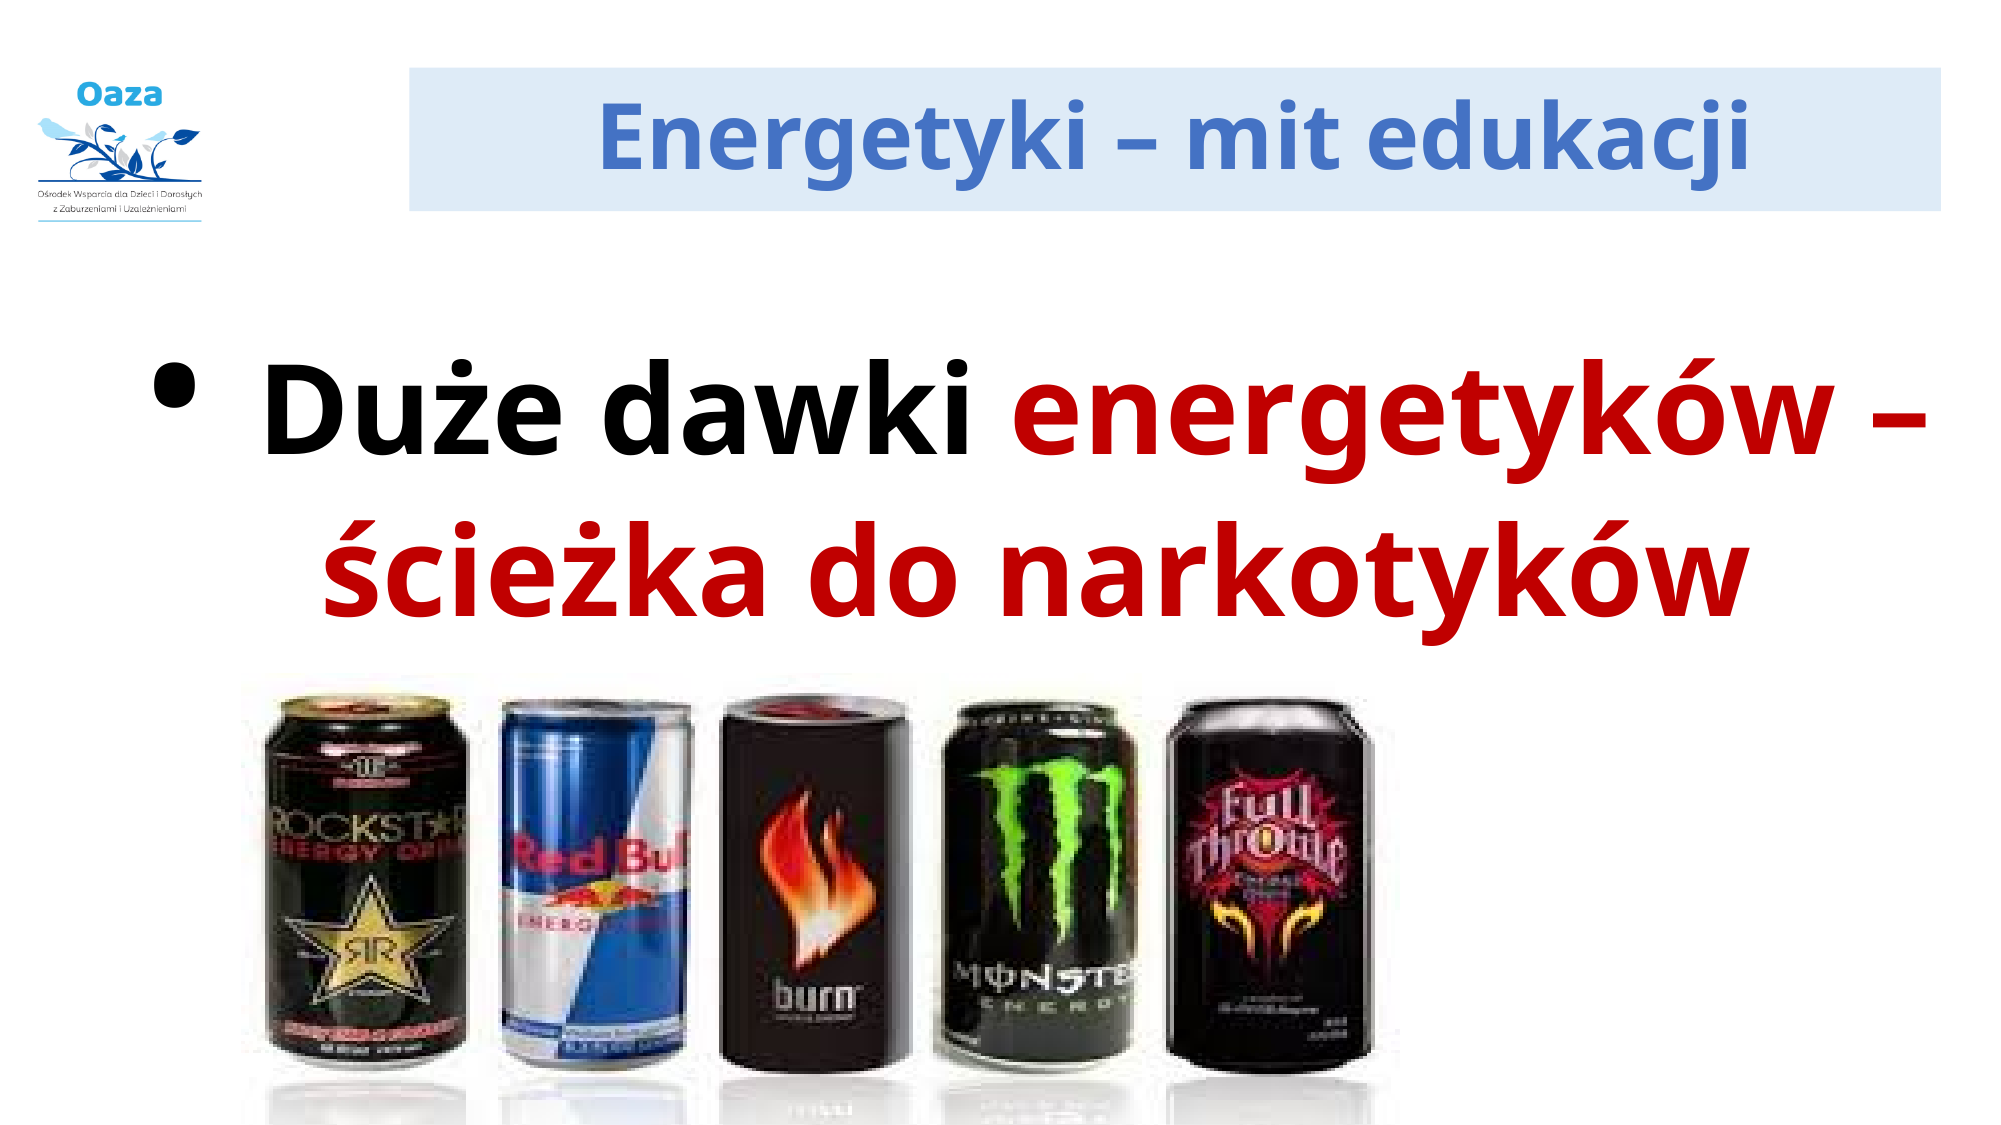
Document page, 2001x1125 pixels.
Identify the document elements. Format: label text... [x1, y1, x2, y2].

picture [241, 673, 1400, 1125]
picture [36, 56, 203, 223]
title Energetyki – mit edukacji [409, 67, 1941, 212]
text_box Duże dawki energetyków – ścieżka do narkotyków [36, 263, 2001, 649]
